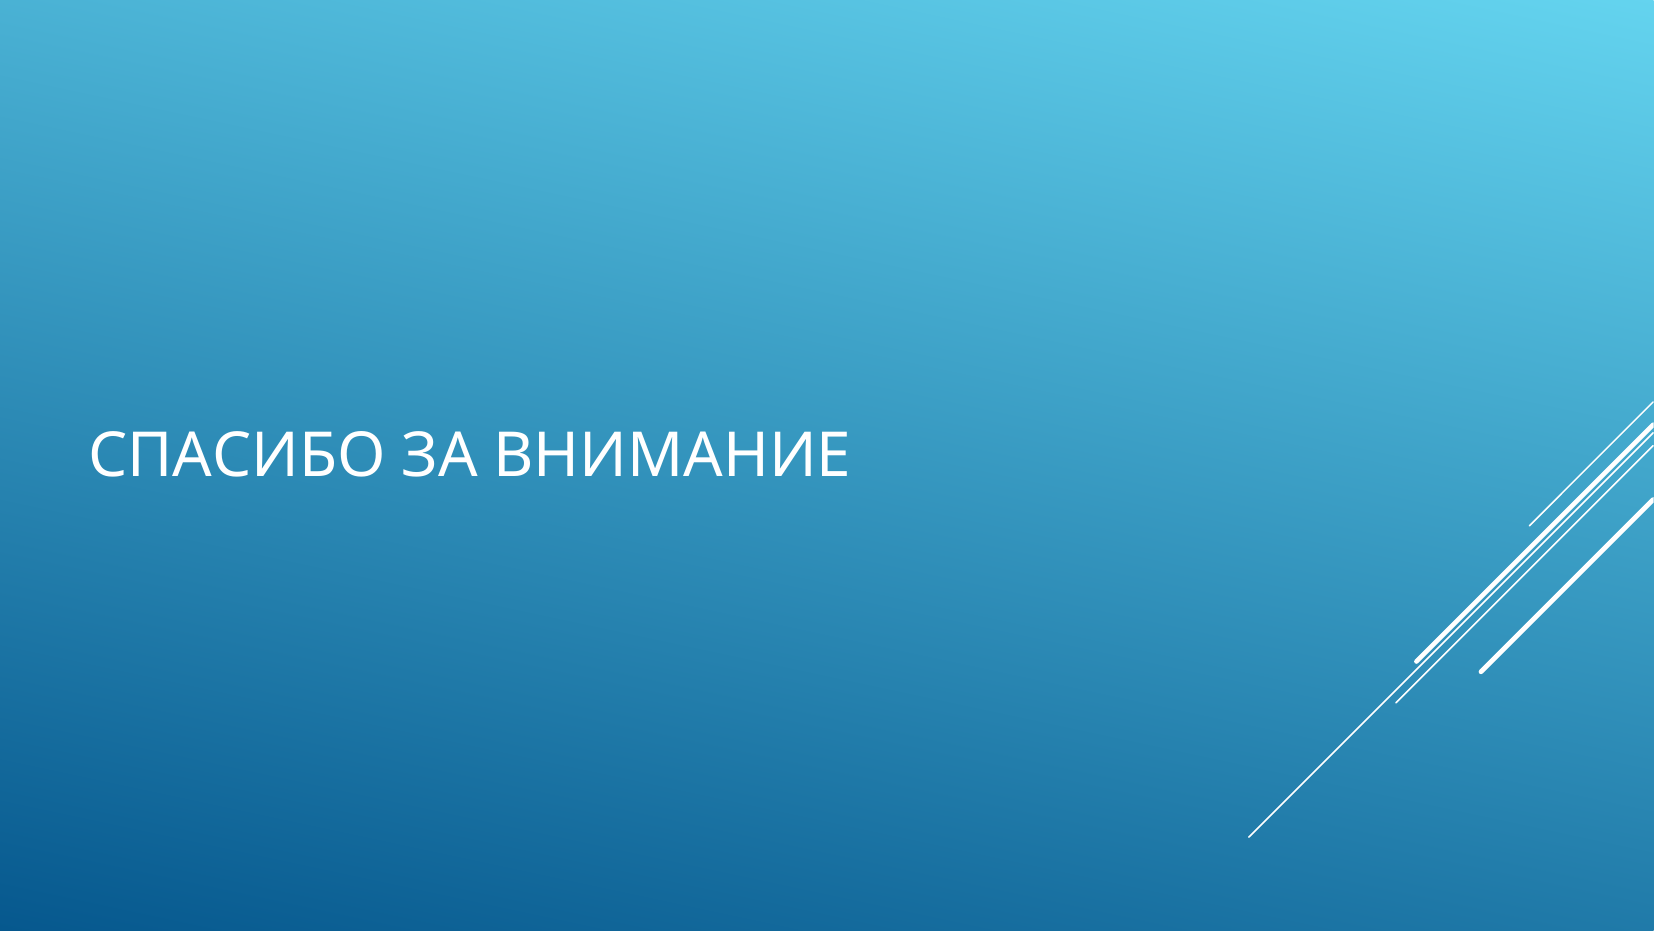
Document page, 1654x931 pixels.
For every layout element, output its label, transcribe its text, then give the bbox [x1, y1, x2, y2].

title Спасибо за внимание [73, 349, 1232, 554]
